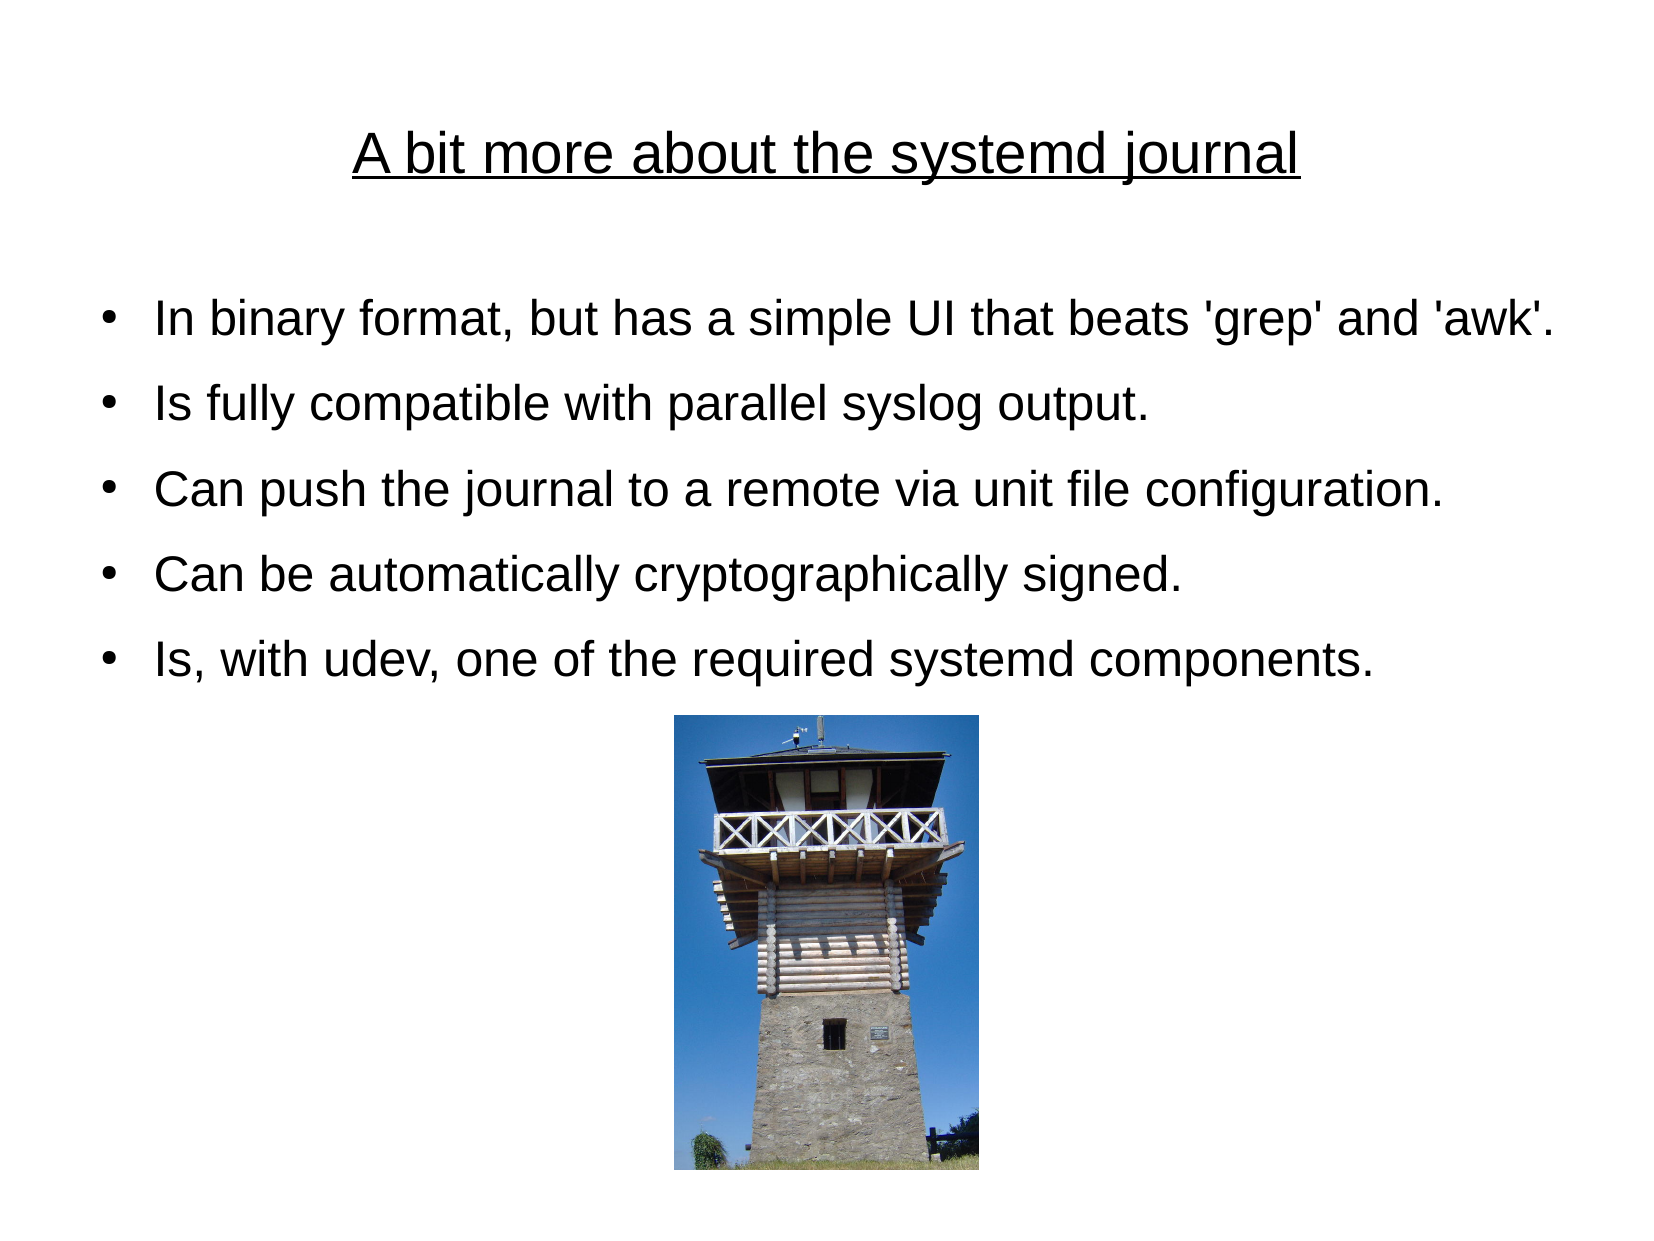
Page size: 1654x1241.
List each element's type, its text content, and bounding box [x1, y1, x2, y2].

picture [674, 715, 979, 1171]
title A bit more about the systemd journal [82, 49, 1571, 257]
list In binary format, but has a simple UI that beats 'grep' and 'awk'. Is fully compatible with parallel syslog output. Can push the journal to a remote via unit file configuration. Can be automatically cryptographically signed. Is, with udev, one of the required systemd components. [82, 290, 1571, 1010]
